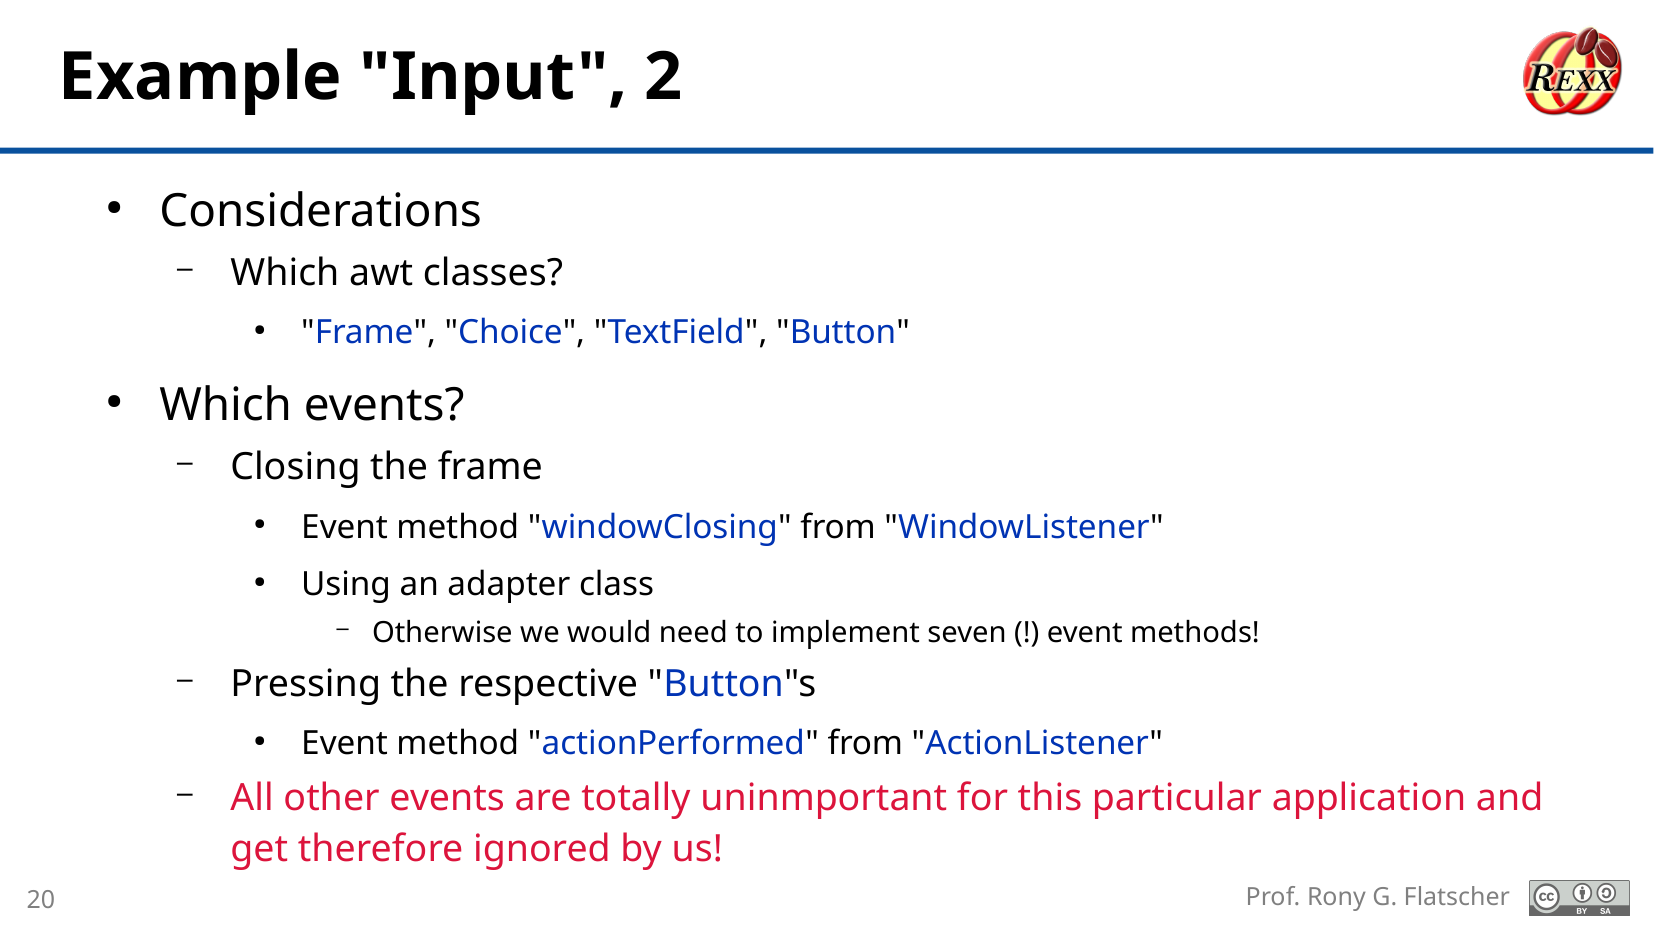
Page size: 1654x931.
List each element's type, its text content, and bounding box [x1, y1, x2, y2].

list Considerations Which awt classes? "Frame", "Choice", "TextField", "Button" Which events? Closing the frame Event method "windowClosing" from "WindowListener" Using an adapter class Otherwise we would need to implement seven (!) event methods! Pressing the respective "Button"s Event method "actionPerformed" from "ActionListener" All other events are totally uninmportant for this particular application and get therefore ignored by us! [88, 177, 1577, 857]
title Example "Input", 2 [0, 0, 1625, 148]
